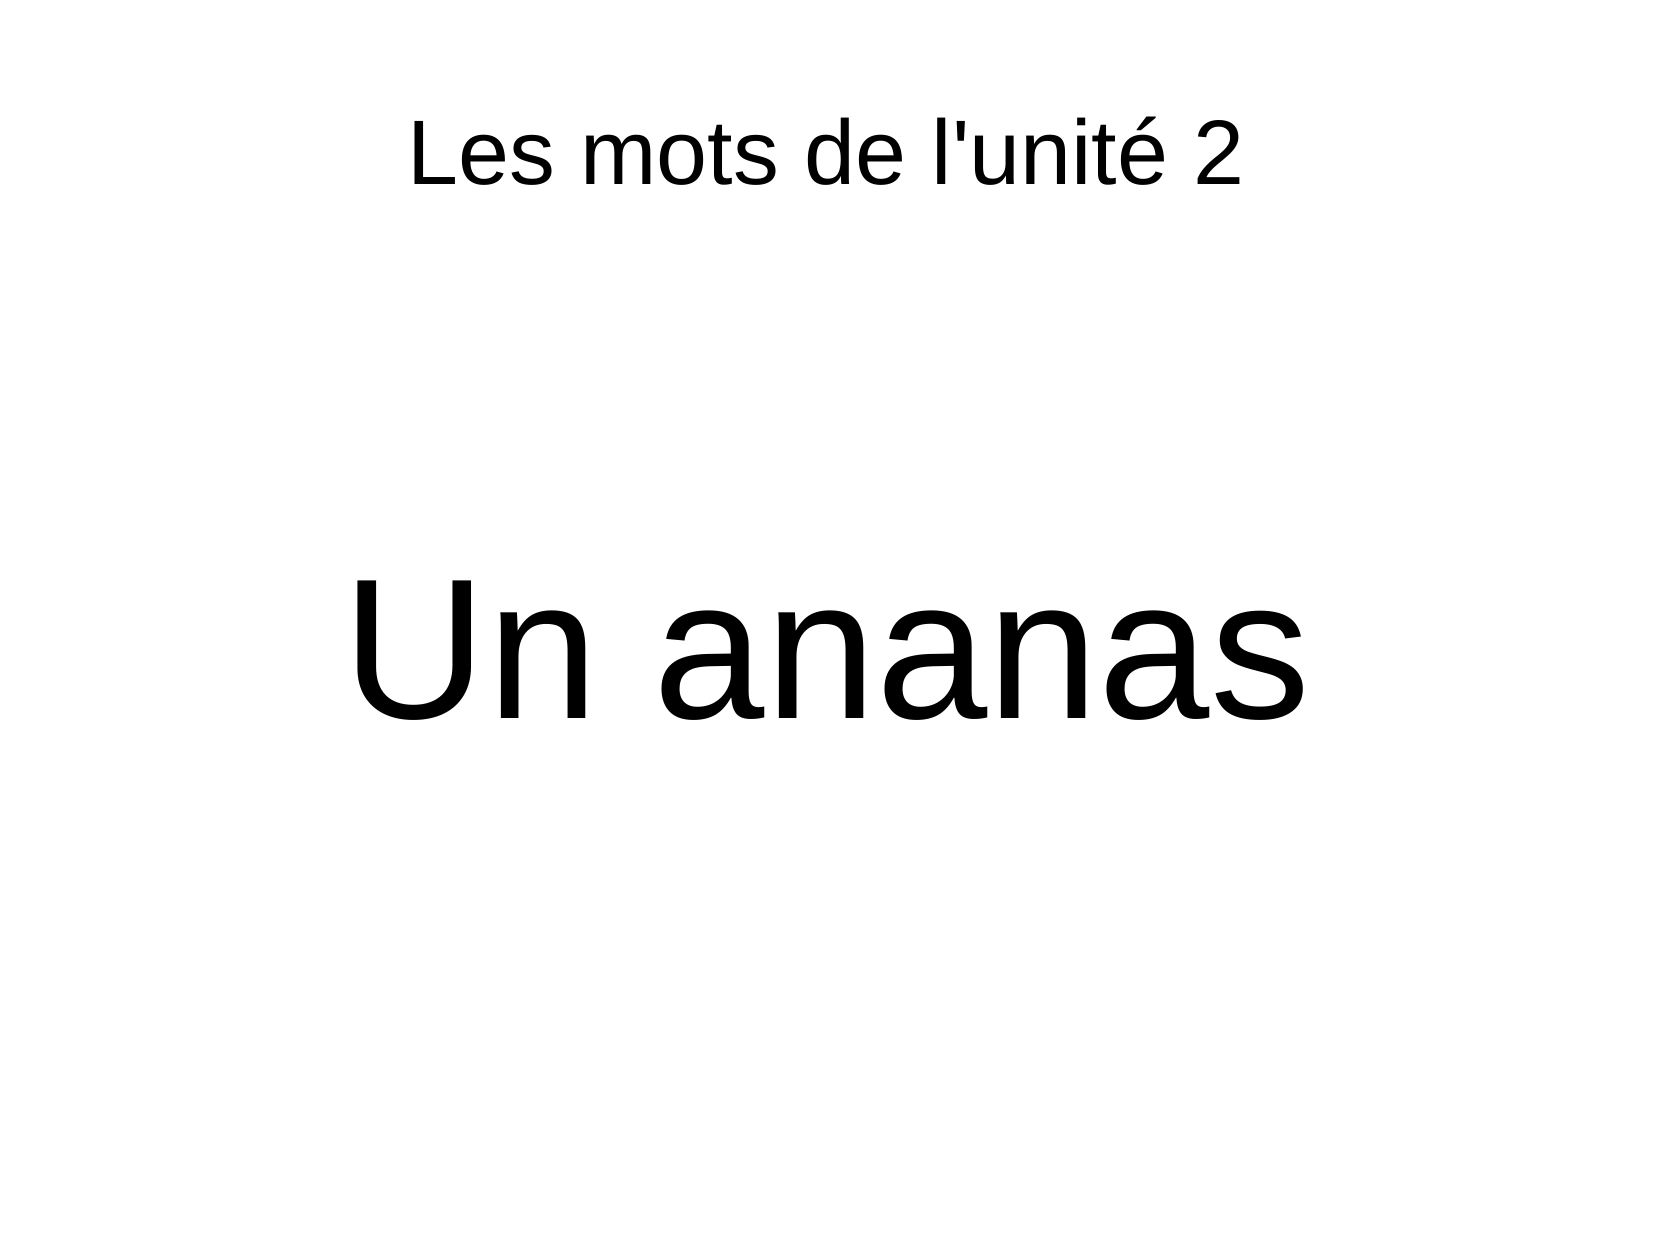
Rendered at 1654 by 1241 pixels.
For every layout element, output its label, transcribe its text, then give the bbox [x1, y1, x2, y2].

title Les mots de l'unité 2 [82, 49, 1571, 257]
subtitle Un ananas [82, 290, 1571, 1010]
